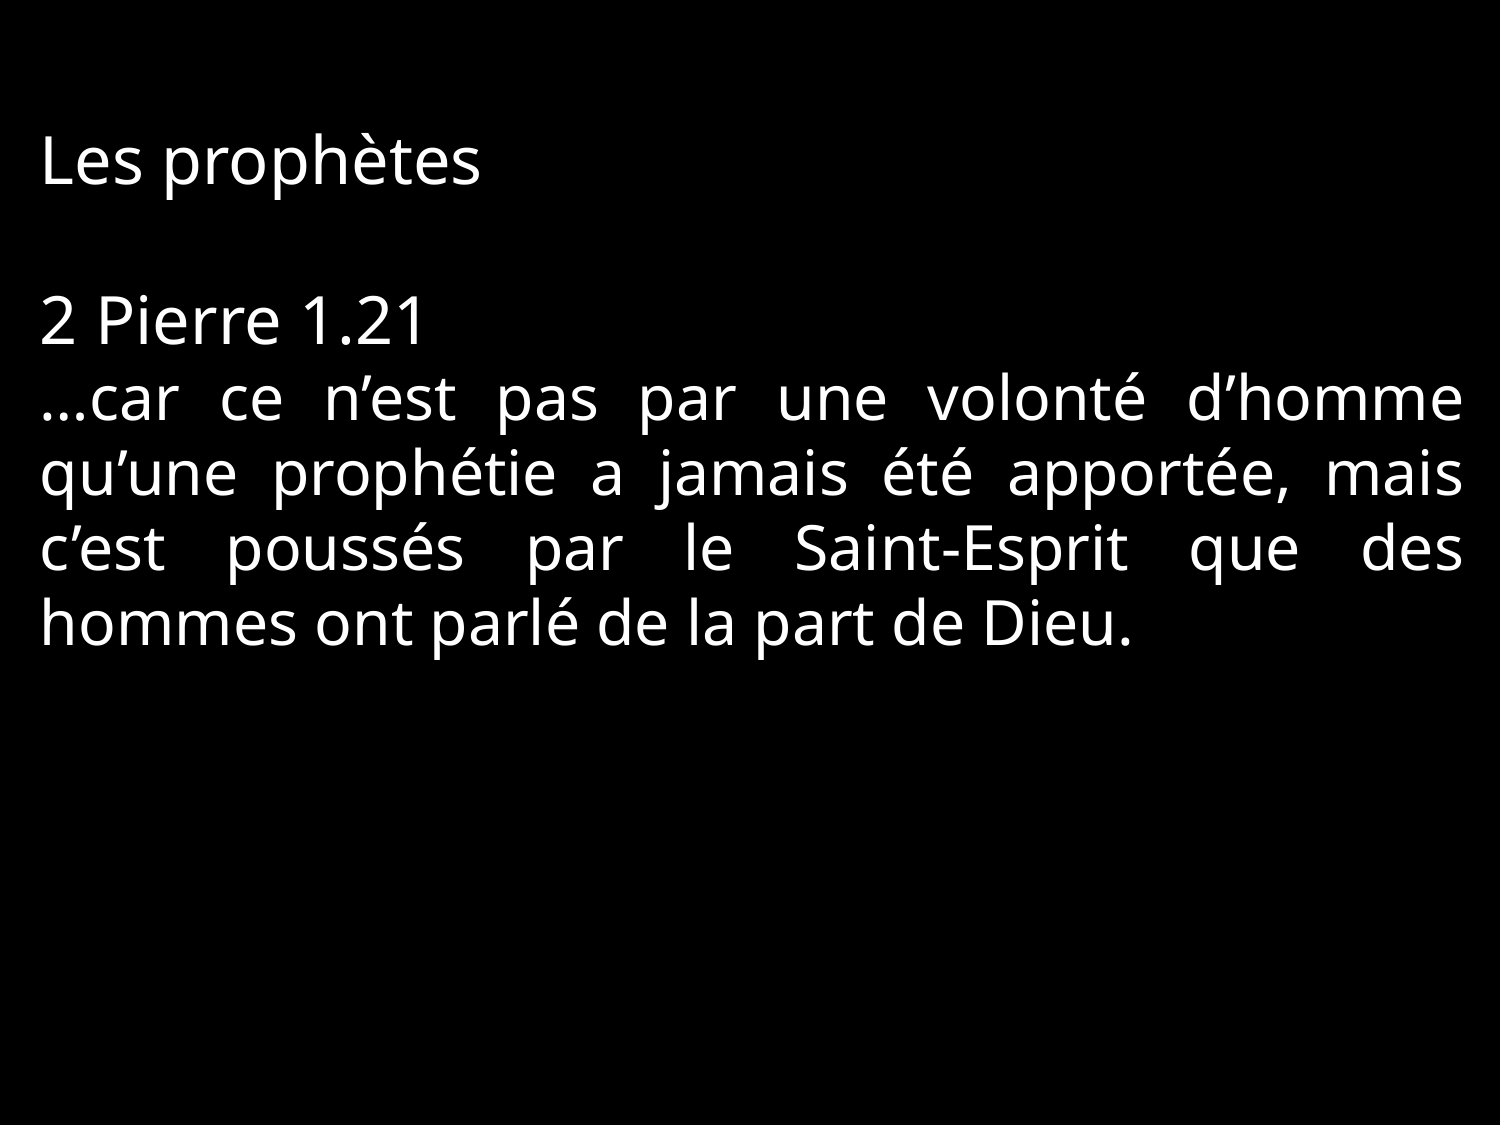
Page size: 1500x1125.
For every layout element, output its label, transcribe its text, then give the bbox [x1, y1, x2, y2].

text_box Les prophètes 2 Pierre 1.21 …car ce n’est pas par une volonté d’homme qu’une prophétie a jamais été apportée, mais c’est poussés par le Saint-Esprit que des hommes ont parlé de la part de Dieu. [25, 110, 1481, 666]
